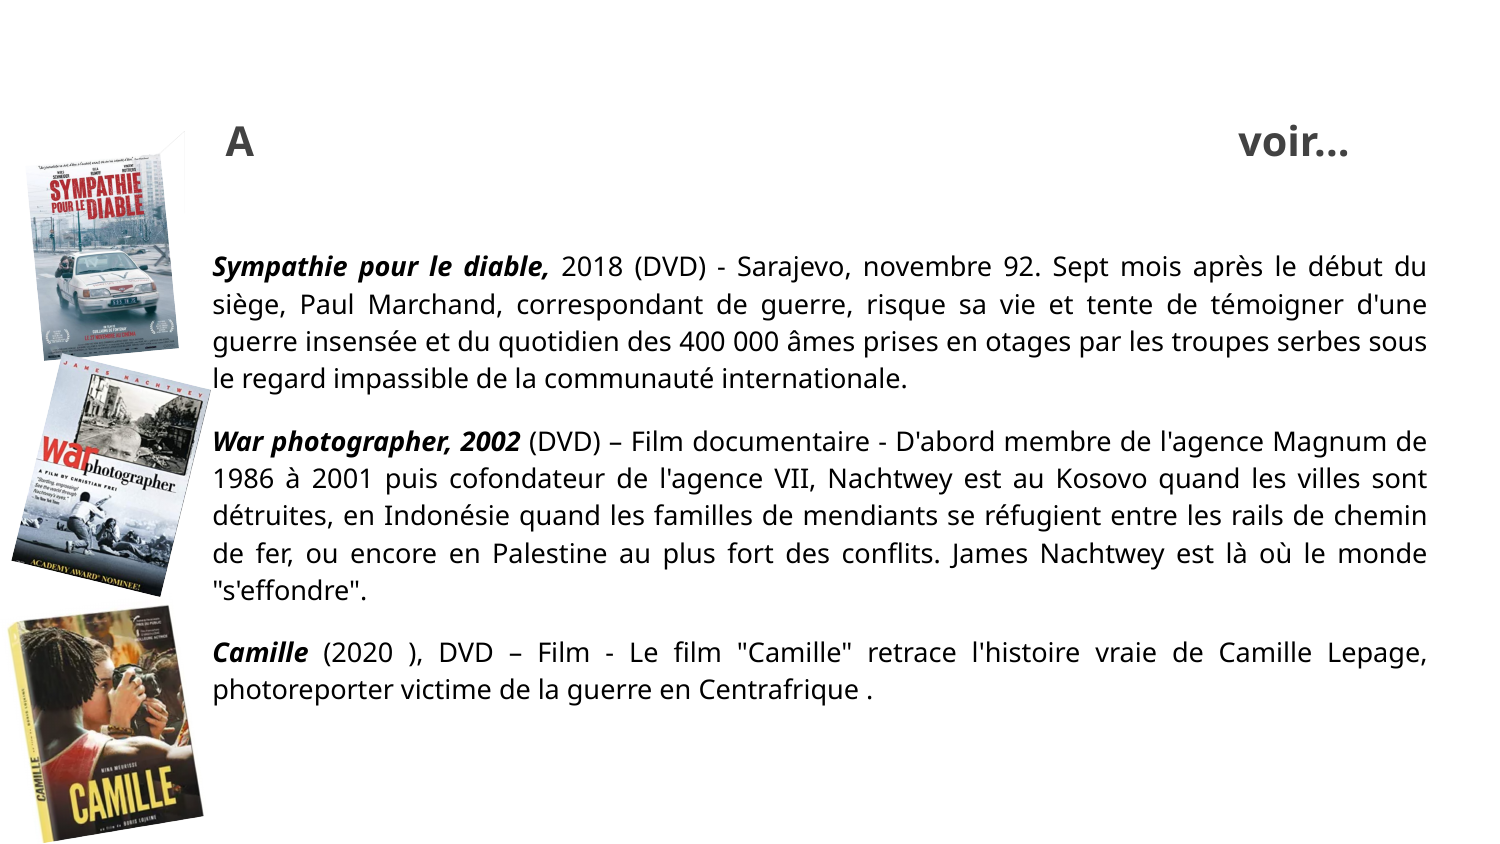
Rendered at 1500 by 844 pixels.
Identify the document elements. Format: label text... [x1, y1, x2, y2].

title A voir... [210, 93, 1364, 229]
list Sympathie pour le diable, 2018 (DVD) - Sarajevo, novembre 92. Sept mois après le début du siège, Paul Marchand, correspondant de guerre, risque sa vie et tente de témoigner d'une guerre insensée et du quotidien des 400 000 âmes prises en otages par les troupes serbes sous le regard impassible de la communauté internationale. War photographer, 2002 (DVD) – Film documentaire - D'abord membre de l'agence Magnum de 1986 à 2001 puis cofondateur de l'agence VII, Nachtwey est au Kosovo quand les villes sont détruites, en Indonésie quand les familles de mendiants se réfugient entre les rails de chemin de fer, ou encore en Palestine au plus fort des conflits. James Nachtwey est là où le monde "s'effondre". Camille (2020 ), DVD – Film - Le film "Camille" retrace l'histoire vraie de Camille Lepage, photoreporter victime de la guerre en Centrafrique . [197, 229, 1443, 844]
picture [0, 153, 211, 844]
